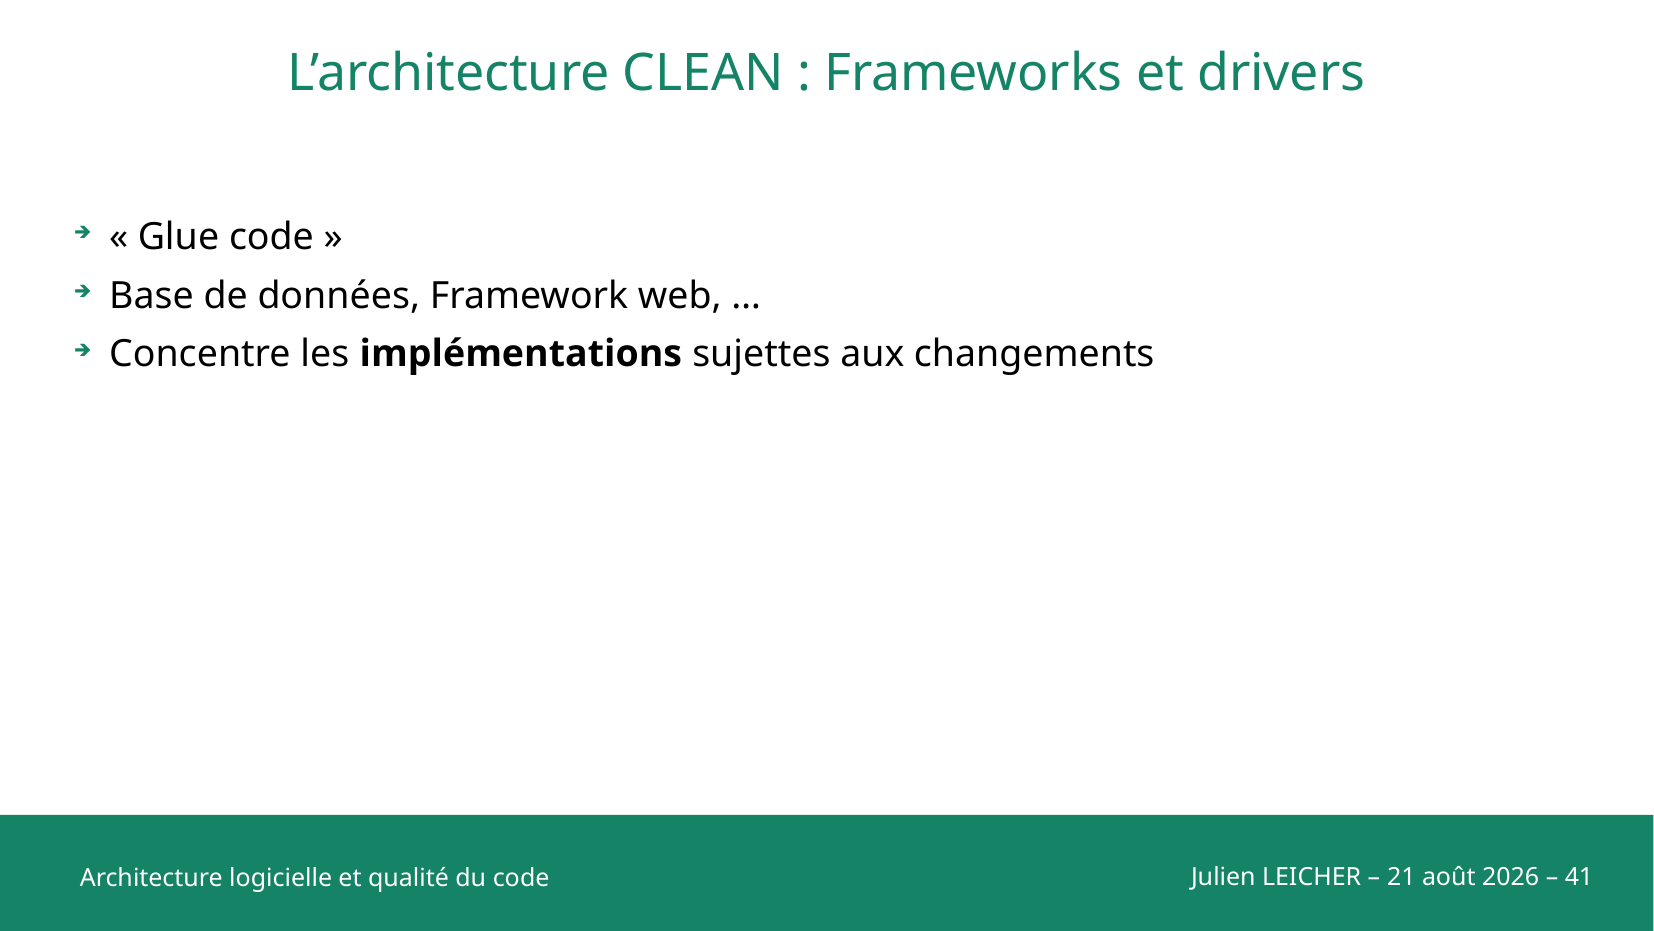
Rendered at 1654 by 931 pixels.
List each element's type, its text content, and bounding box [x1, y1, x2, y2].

text_box Julien LEICHER – 18 mars 2022 – <number> [0, 814, 1654, 931]
text_box L’architecture CLEAN : Frameworks et drivers [0, 27, 1654, 113]
text_box Architecture logicielle et qualité du code [64, 852, 798, 898]
text_box « Glue code » Base de données, Framework web, … Concentre les implémentations sujettes aux changements [59, 194, 1595, 678]
